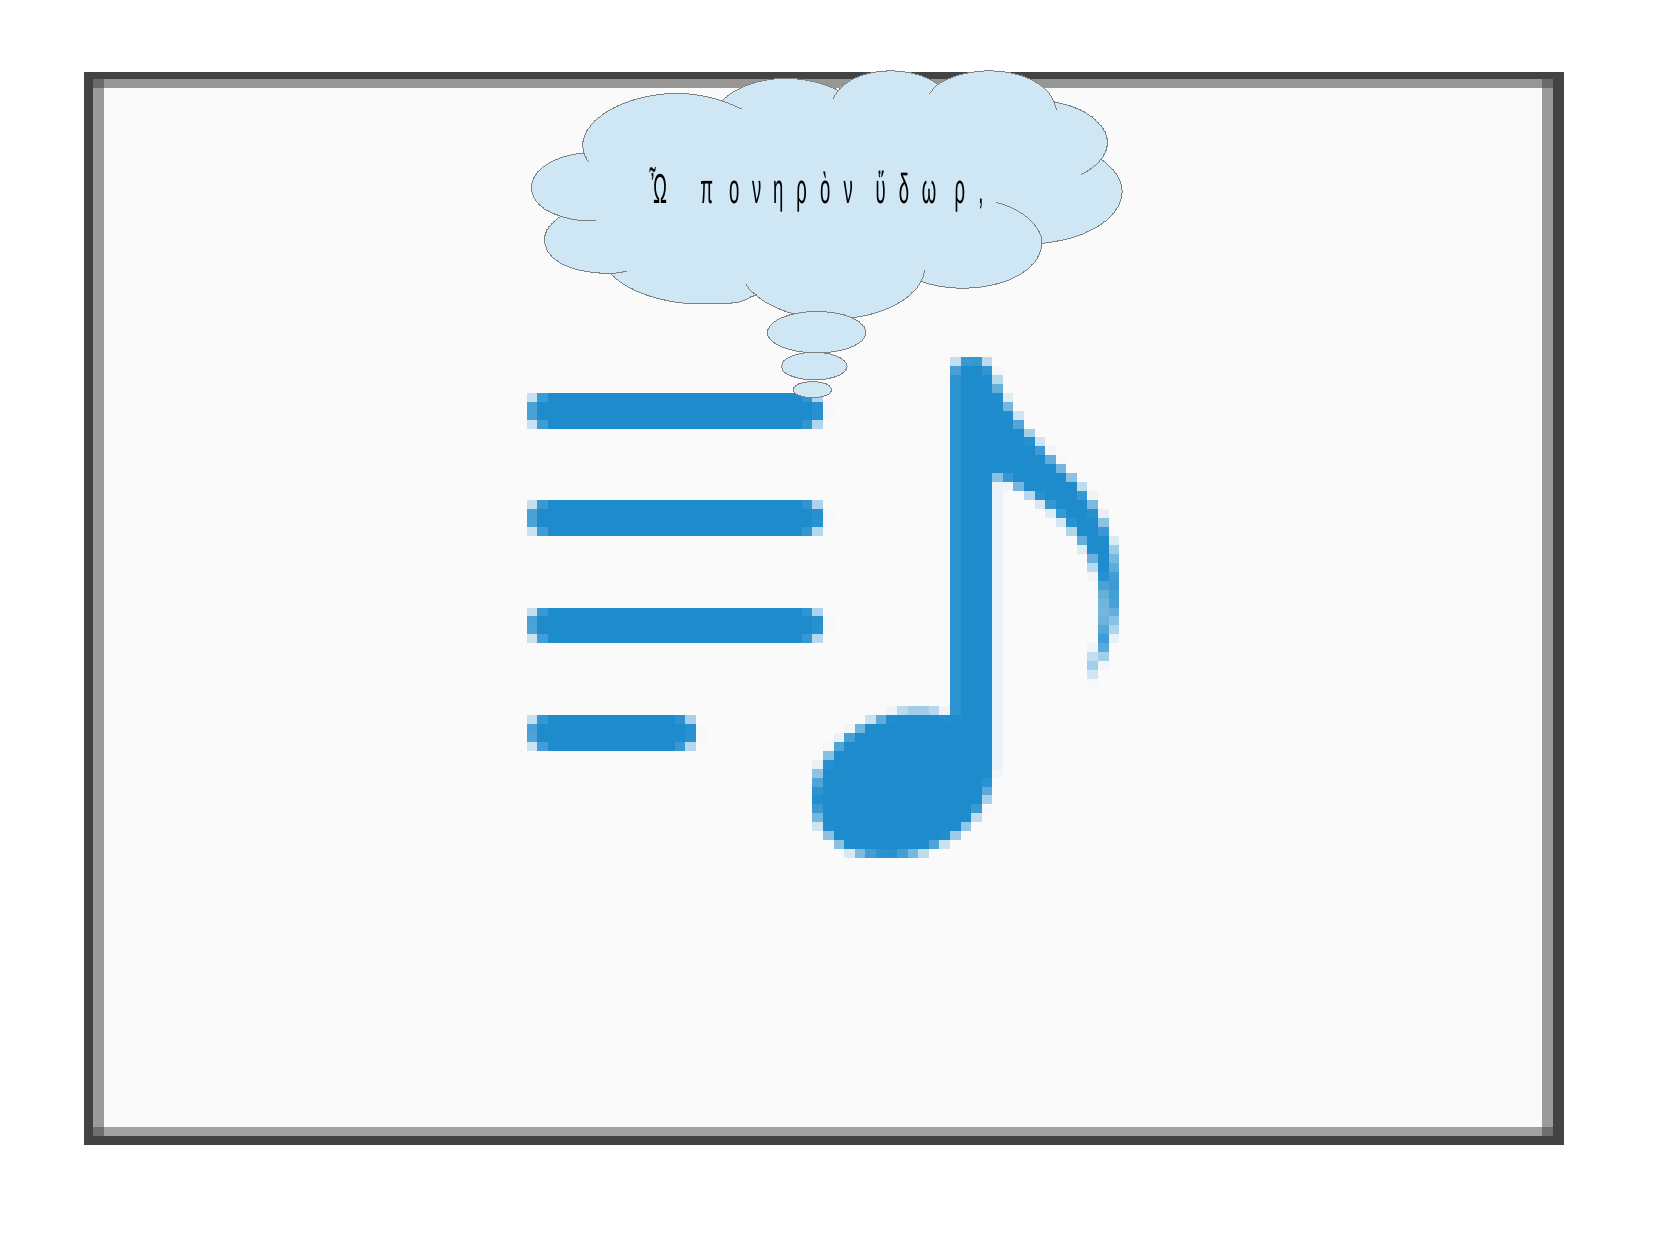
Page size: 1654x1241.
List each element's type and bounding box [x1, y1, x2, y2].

text_box [82, 70, 1565, 1146]
picture [649, 165, 1595, 282]
